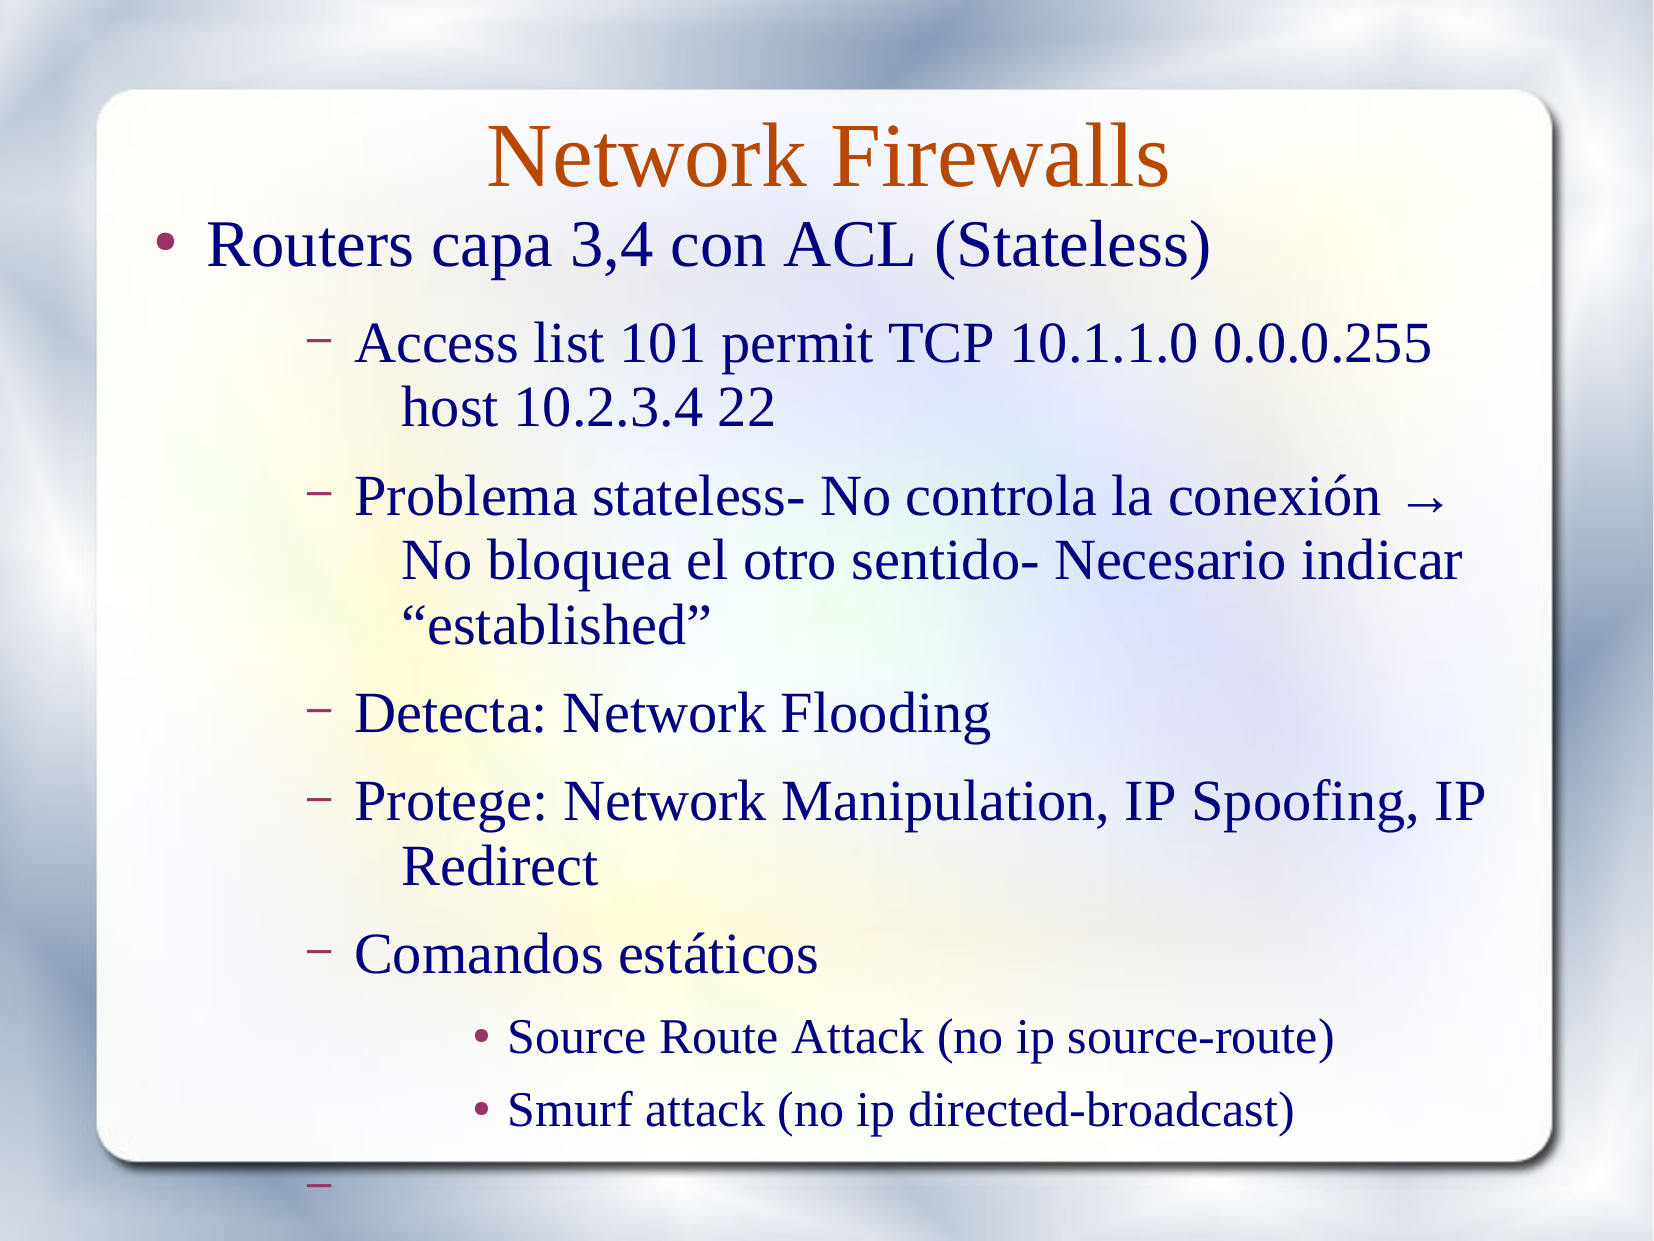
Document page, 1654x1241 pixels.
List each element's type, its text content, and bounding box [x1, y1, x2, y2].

title Network Firewalls [123, 105, 1536, 207]
list Routers capa 3,4 con ACL (Stateless) Access list 101 permit TCP 10.1.1.0 0.0.0.255 host 10.2.3.4 22 Problema stateless- No controla la conexión → No bloquea el otro sentido- Necesario indicar “established” Detecta: Network Flooding Protege: Network Manipulation, IP Spoofing, IP Redirect Comandos estáticos Source Route Attack (no ip source-route) Smurf attack (no ip directed-broadcast) [118, 206, 1531, 1241]
picture [0, 0, 1654, 1241]
